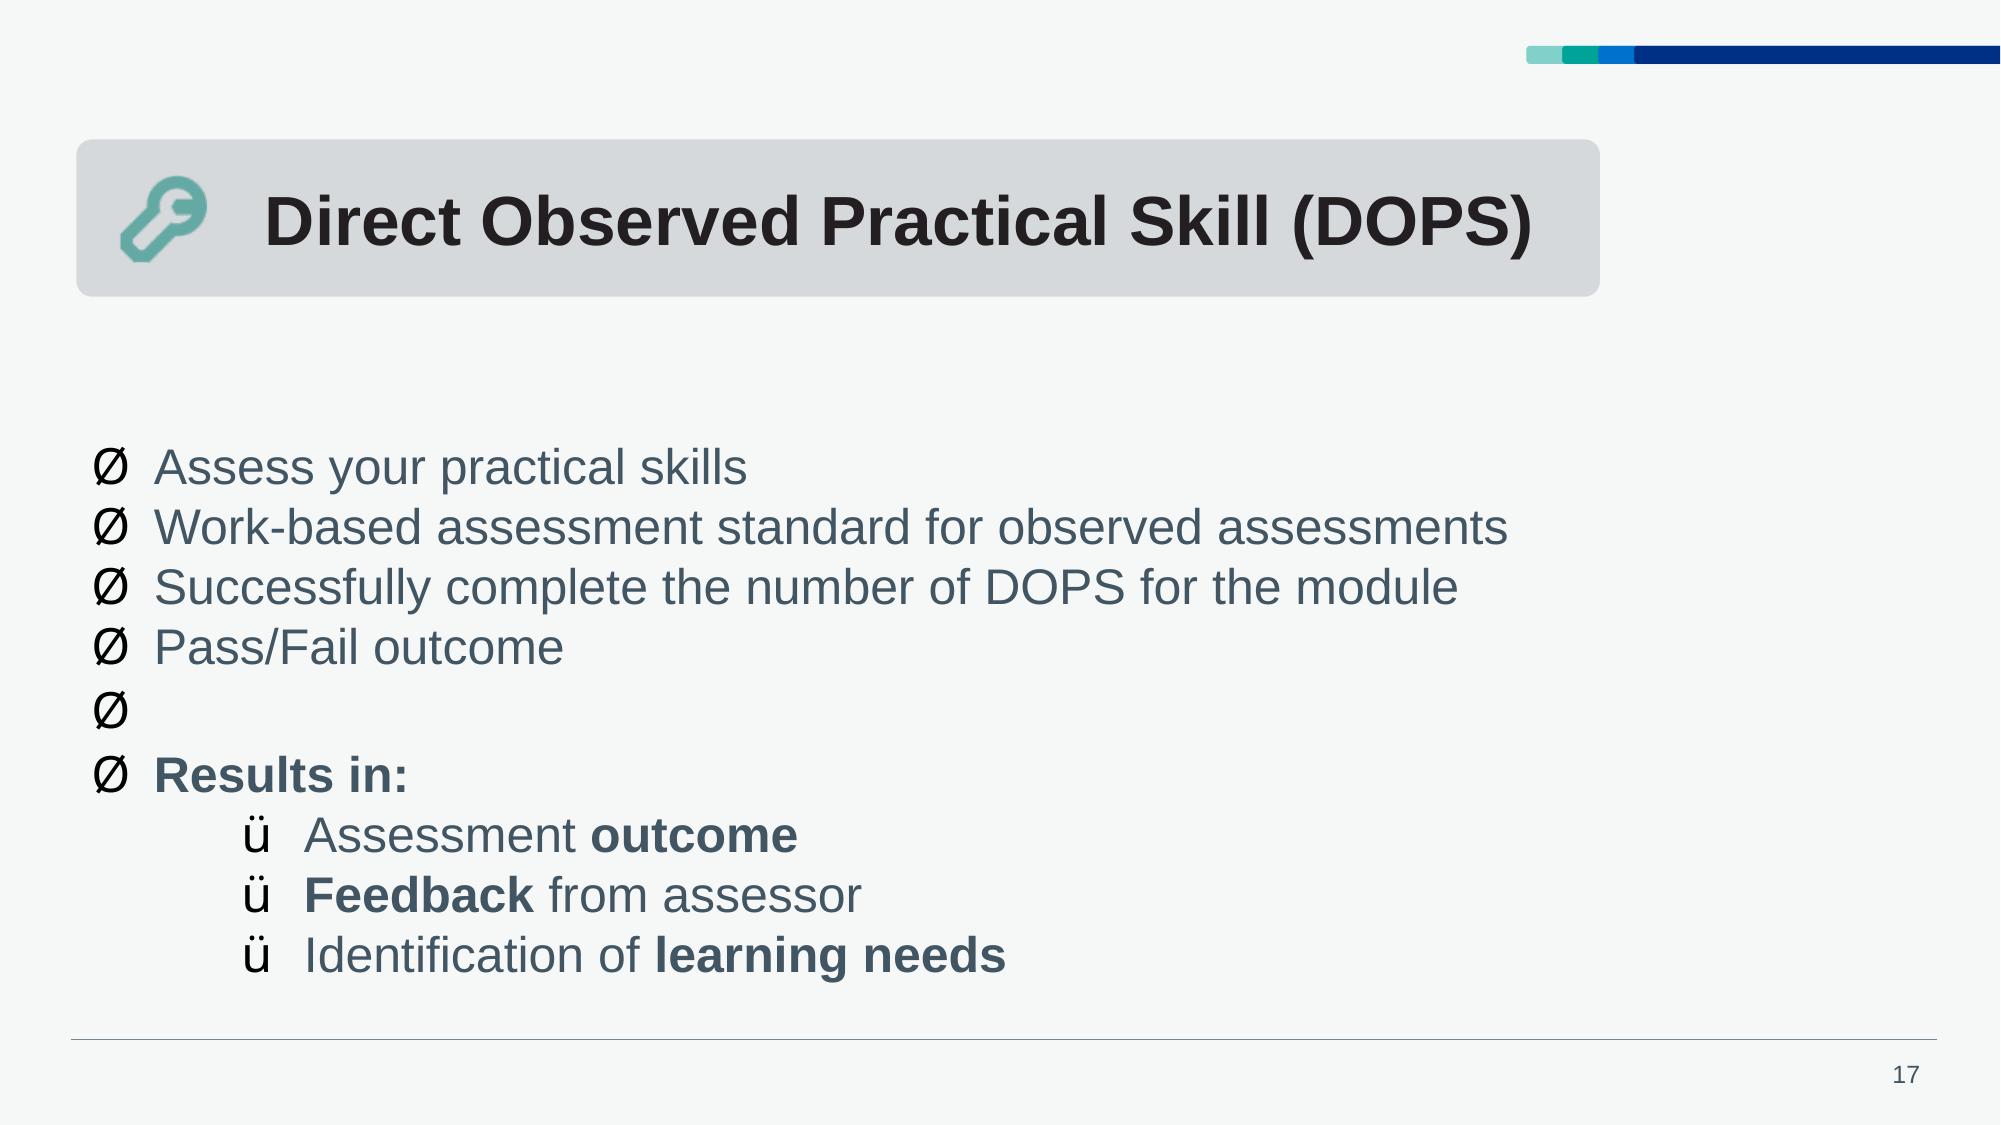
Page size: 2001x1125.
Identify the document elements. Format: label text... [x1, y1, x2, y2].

text_box [76, 145, 80, 291]
text_box Assess your practical skills Work-based assessment standard for observed assessments Successfully complete the number of DOPS for the module Pass/Fail outcome Results in: Assessment outcome Feedback from assessor Identification of learning needs [76, 427, 1689, 988]
picture [80, 137, 249, 306]
text_box Direct Observed Practical Skill (DOPS) [249, 139, 1600, 297]
